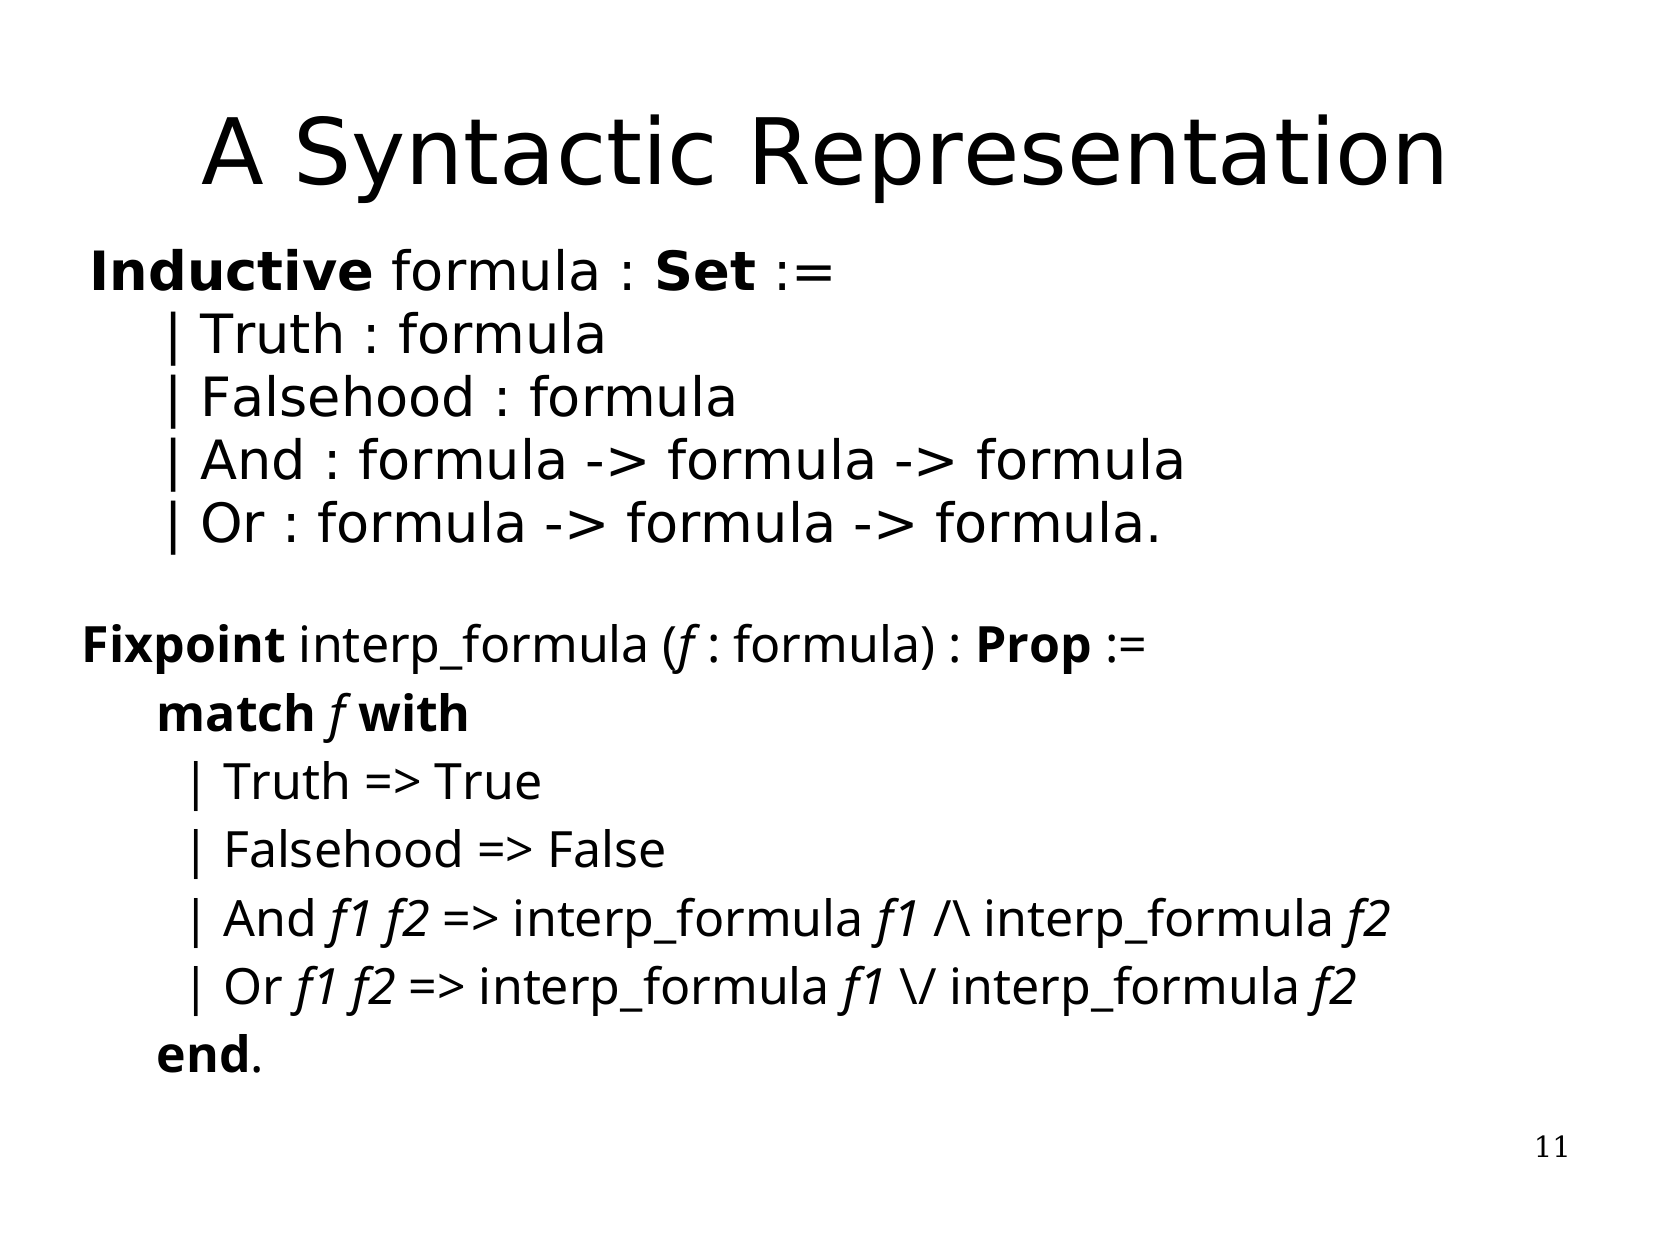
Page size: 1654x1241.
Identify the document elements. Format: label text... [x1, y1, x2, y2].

title A Syntactic Representation [82, 56, 1571, 232]
text_box Inductive formula : Set := | Truth : formula | Falsehood : formula | And : formula -> formula -> formula | Or : formula -> formula -> formula. [75, 232, 1576, 563]
text_box Fixpoint interp_formula (f : formula) : Prop := match f with | Truth => True | Falsehood => False | And f1 f2 => interp_formula f1 /\ interp_formula f2 | Or f1 f2 => interp_formula f1 \/ interp_formula f2 end. [67, 602, 1605, 1088]
